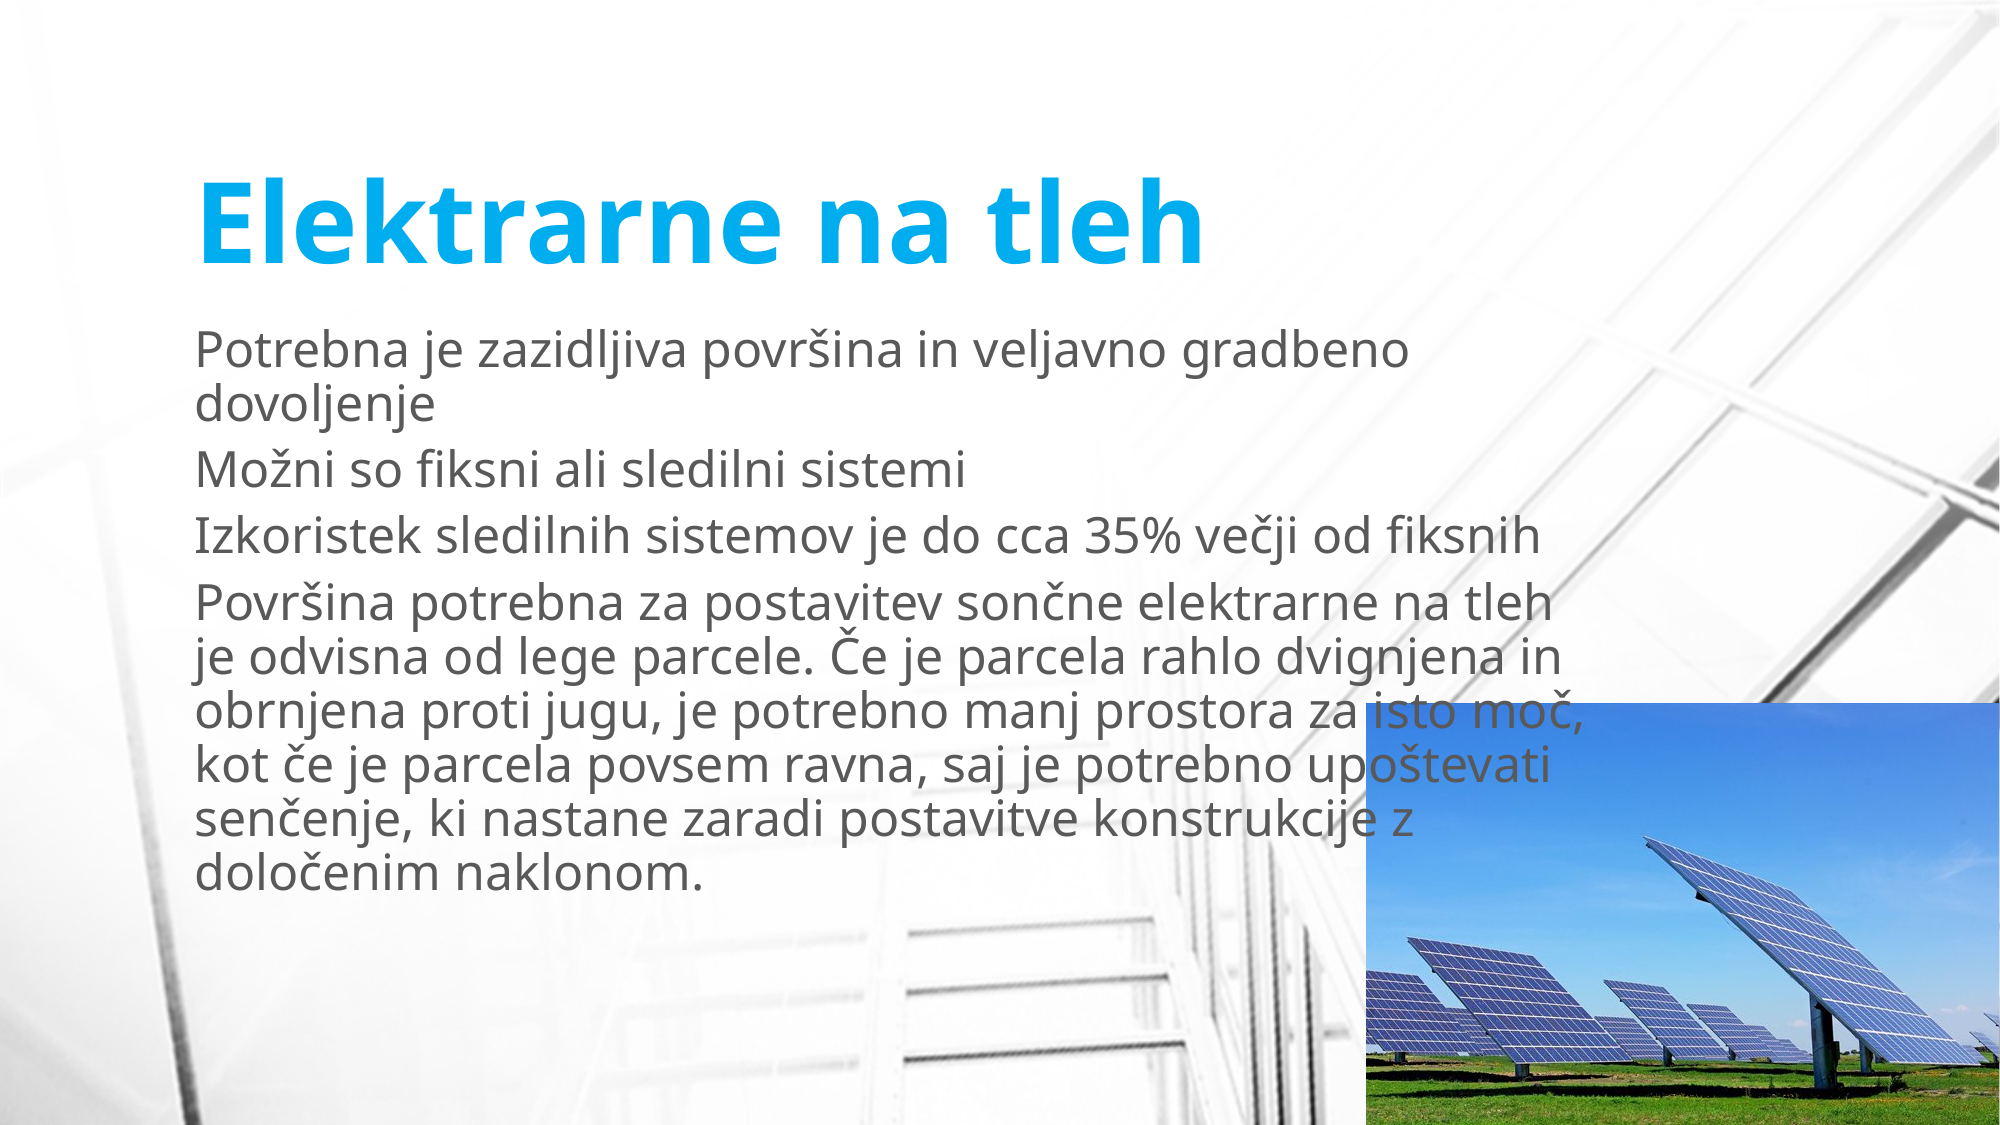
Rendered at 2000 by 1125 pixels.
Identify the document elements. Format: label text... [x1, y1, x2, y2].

list Potrebna je zazidljiva površina in veljavno gradbeno dovoljenje Možni so fiksni ali sledilni sistemi Izkoristek sledilnih sistemov je do cca 35% večji od fiksnih Površina potrebna za postavitev sončne elektrarne na tleh je odvisna od lege parcele. Če je parcela rahlo dvignjena in obrnjena proti jugu, je potrebno manj prostora za isto moč, kot če je parcela povsem ravna, saj je potrebno upoštevati senčenje, ki nastane zaradi postavitve konstrukcije z določenim naklonom. [179, 316, 1605, 903]
title Elektrarne na tleh [179, 93, 1605, 293]
picture [0, 0, 2000, 1125]
